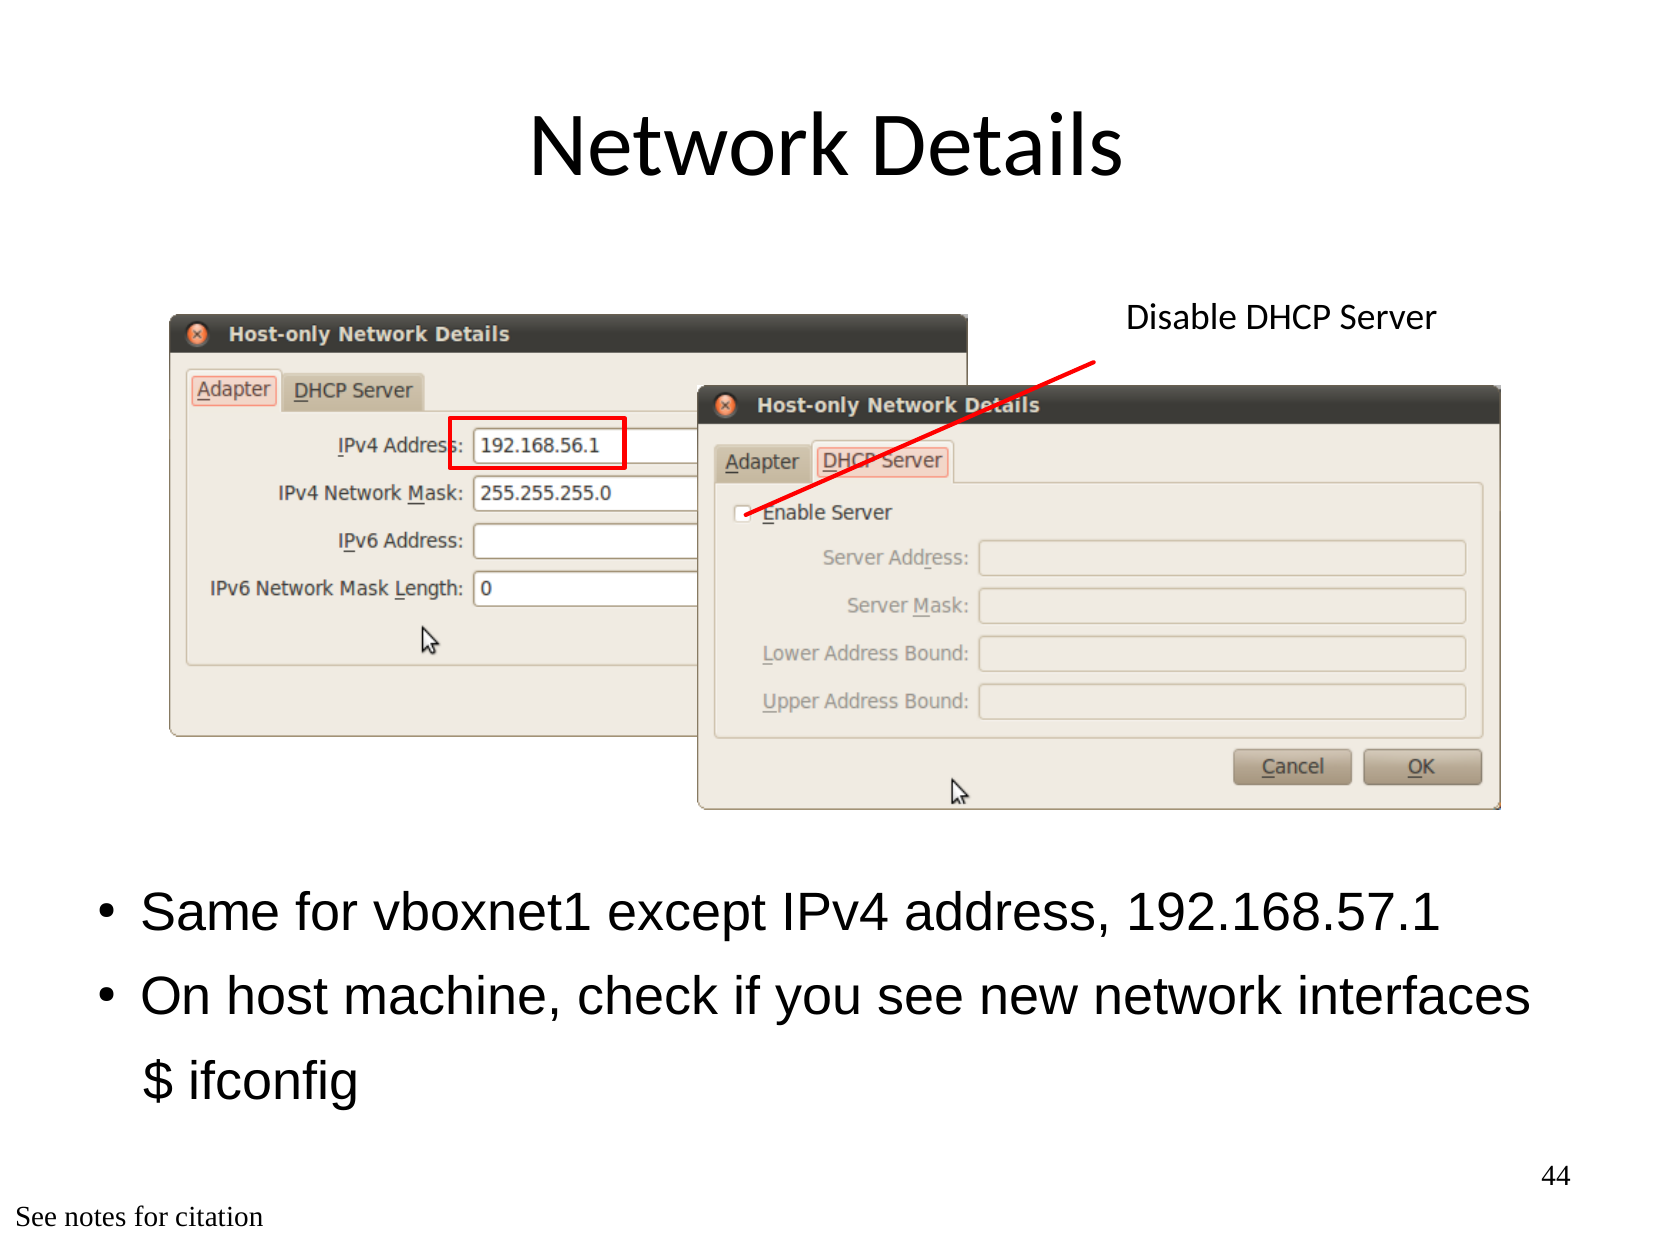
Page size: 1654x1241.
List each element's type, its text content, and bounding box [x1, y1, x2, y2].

picture [169, 314, 1501, 811]
list Same for vboxnet1 except IPv4 address, 192.168.57.1 On host machine, check if you see new network interfaces $ ifconfig [82, 290, 1576, 1126]
title Network Details [82, 49, 1571, 257]
